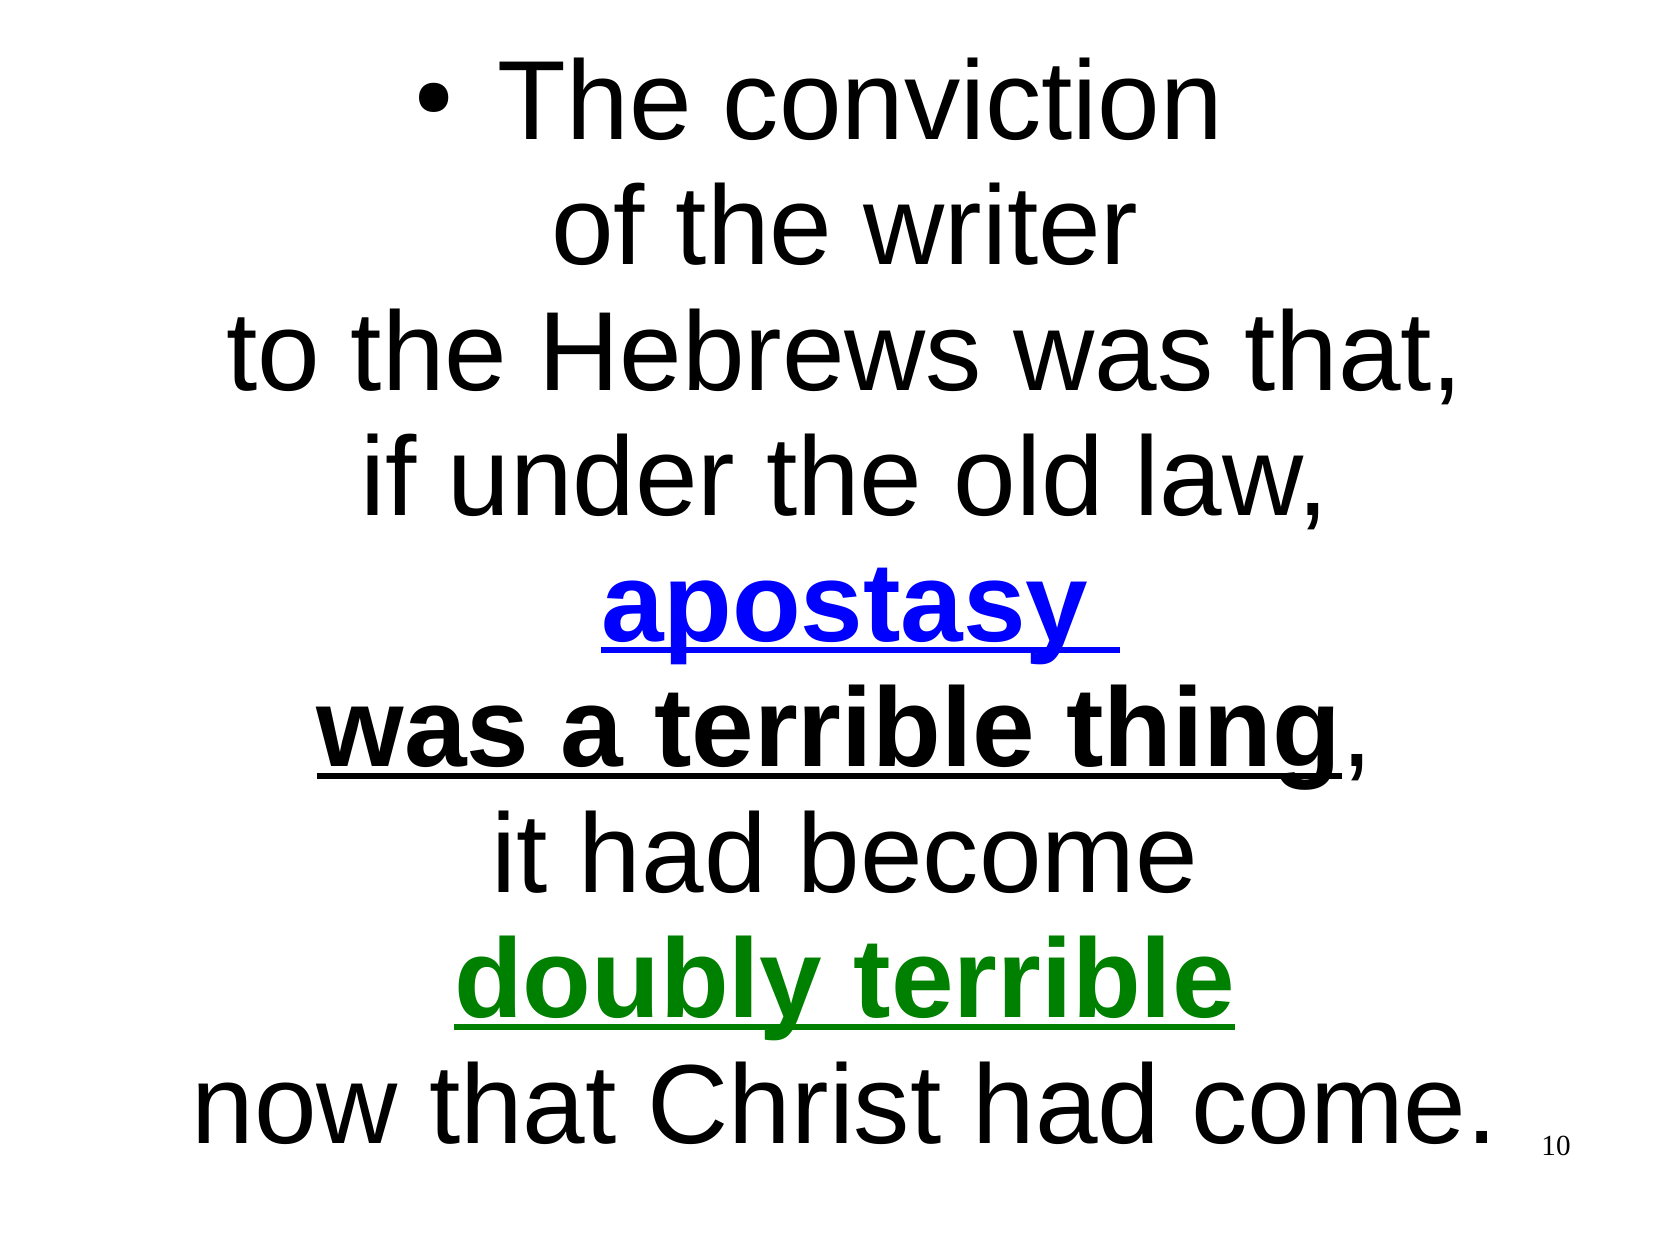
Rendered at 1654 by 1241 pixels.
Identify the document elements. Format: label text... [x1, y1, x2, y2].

list The conviction of the writer to the Hebrews was that, if under the old law, apostasy was a terrible thing, it had become doubly terrible now that Christ had come. [37, 37, 1613, 1238]
